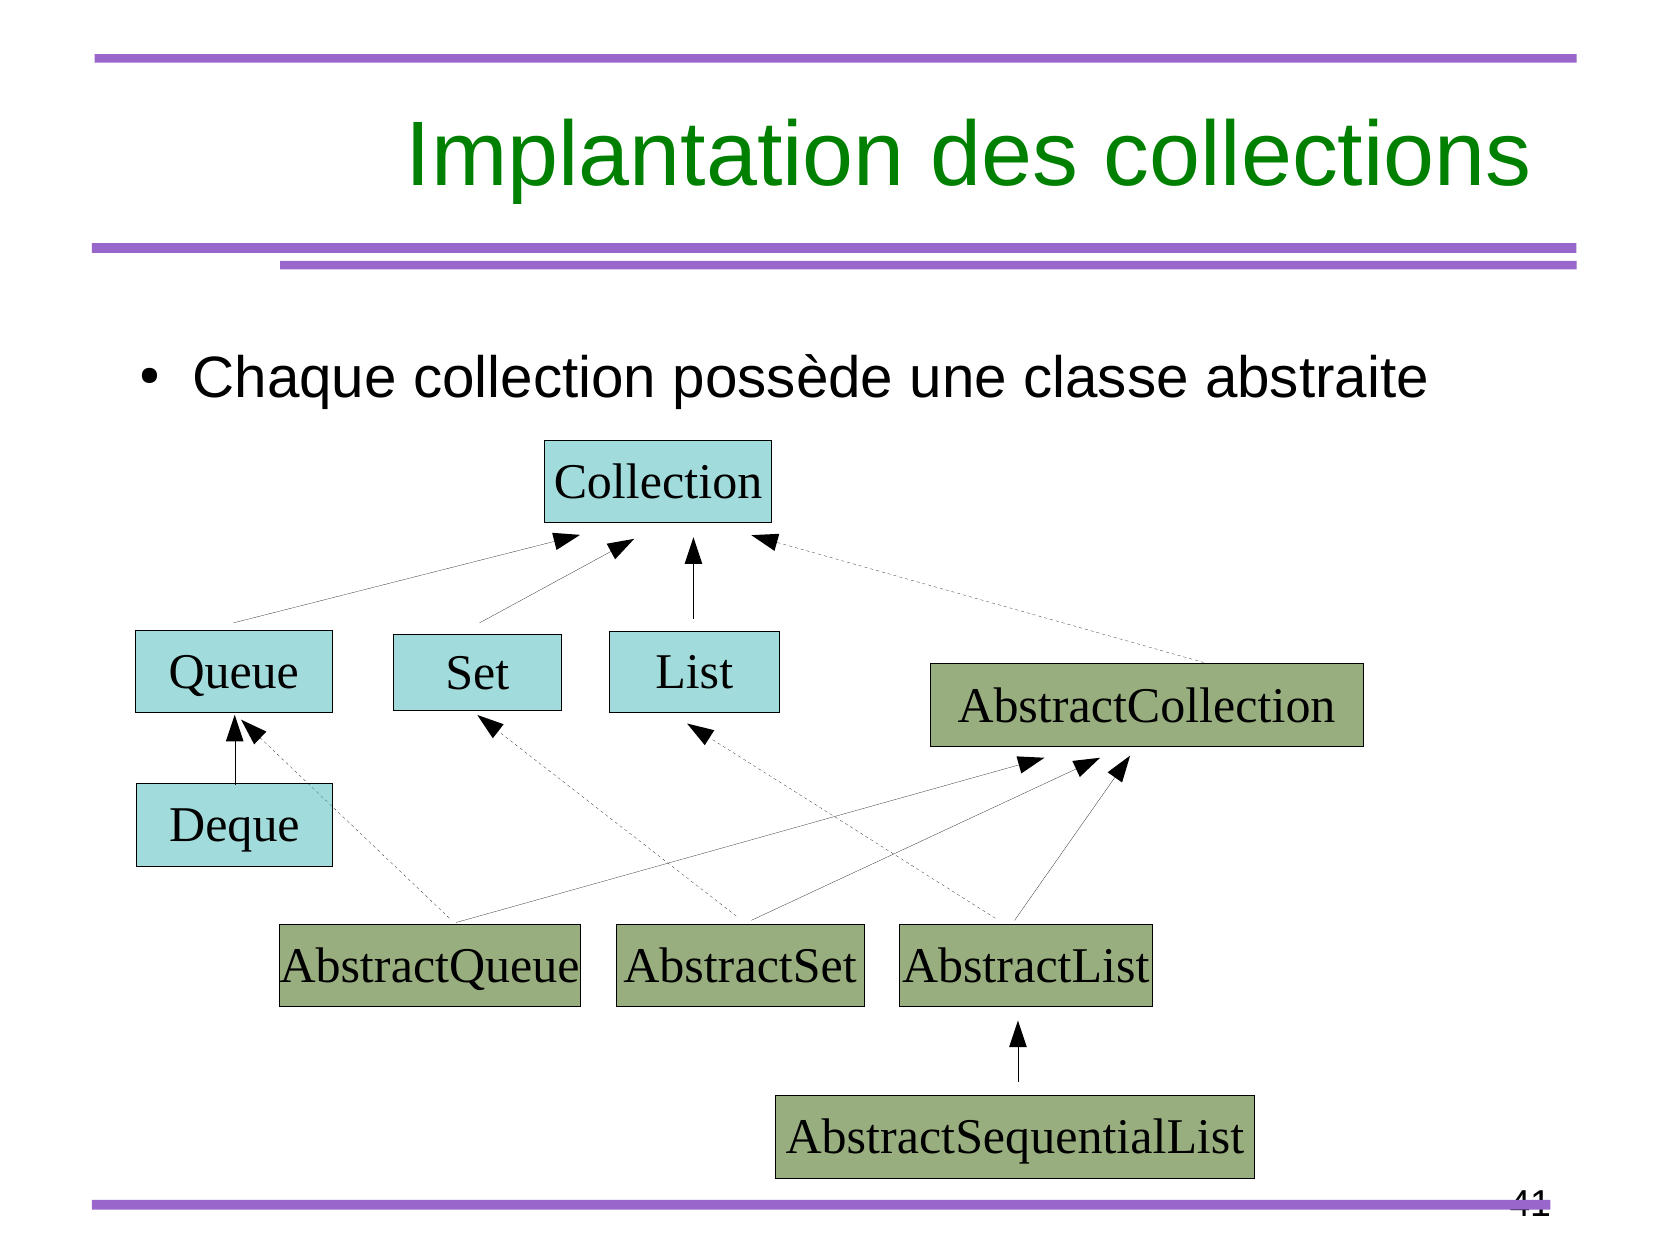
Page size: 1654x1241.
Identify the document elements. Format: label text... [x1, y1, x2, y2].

text_box AbstractQueue [279, 924, 581, 1007]
title Implantation des collections [121, 49, 1534, 257]
text_box Set [393, 634, 562, 711]
text_box AbstractCollection [930, 663, 1364, 747]
list Chaque collection possède une classe abstraite [121, 344, 1534, 424]
text_box Collection [544, 440, 772, 523]
text_box AbstractSet [616, 924, 865, 1007]
text_box AbstractList [899, 924, 1153, 1007]
text_box Deque [136, 783, 333, 867]
text_box Queue [135, 630, 333, 713]
text_box AbstractSequentialList [775, 1095, 1255, 1179]
text_box List [609, 631, 780, 713]
